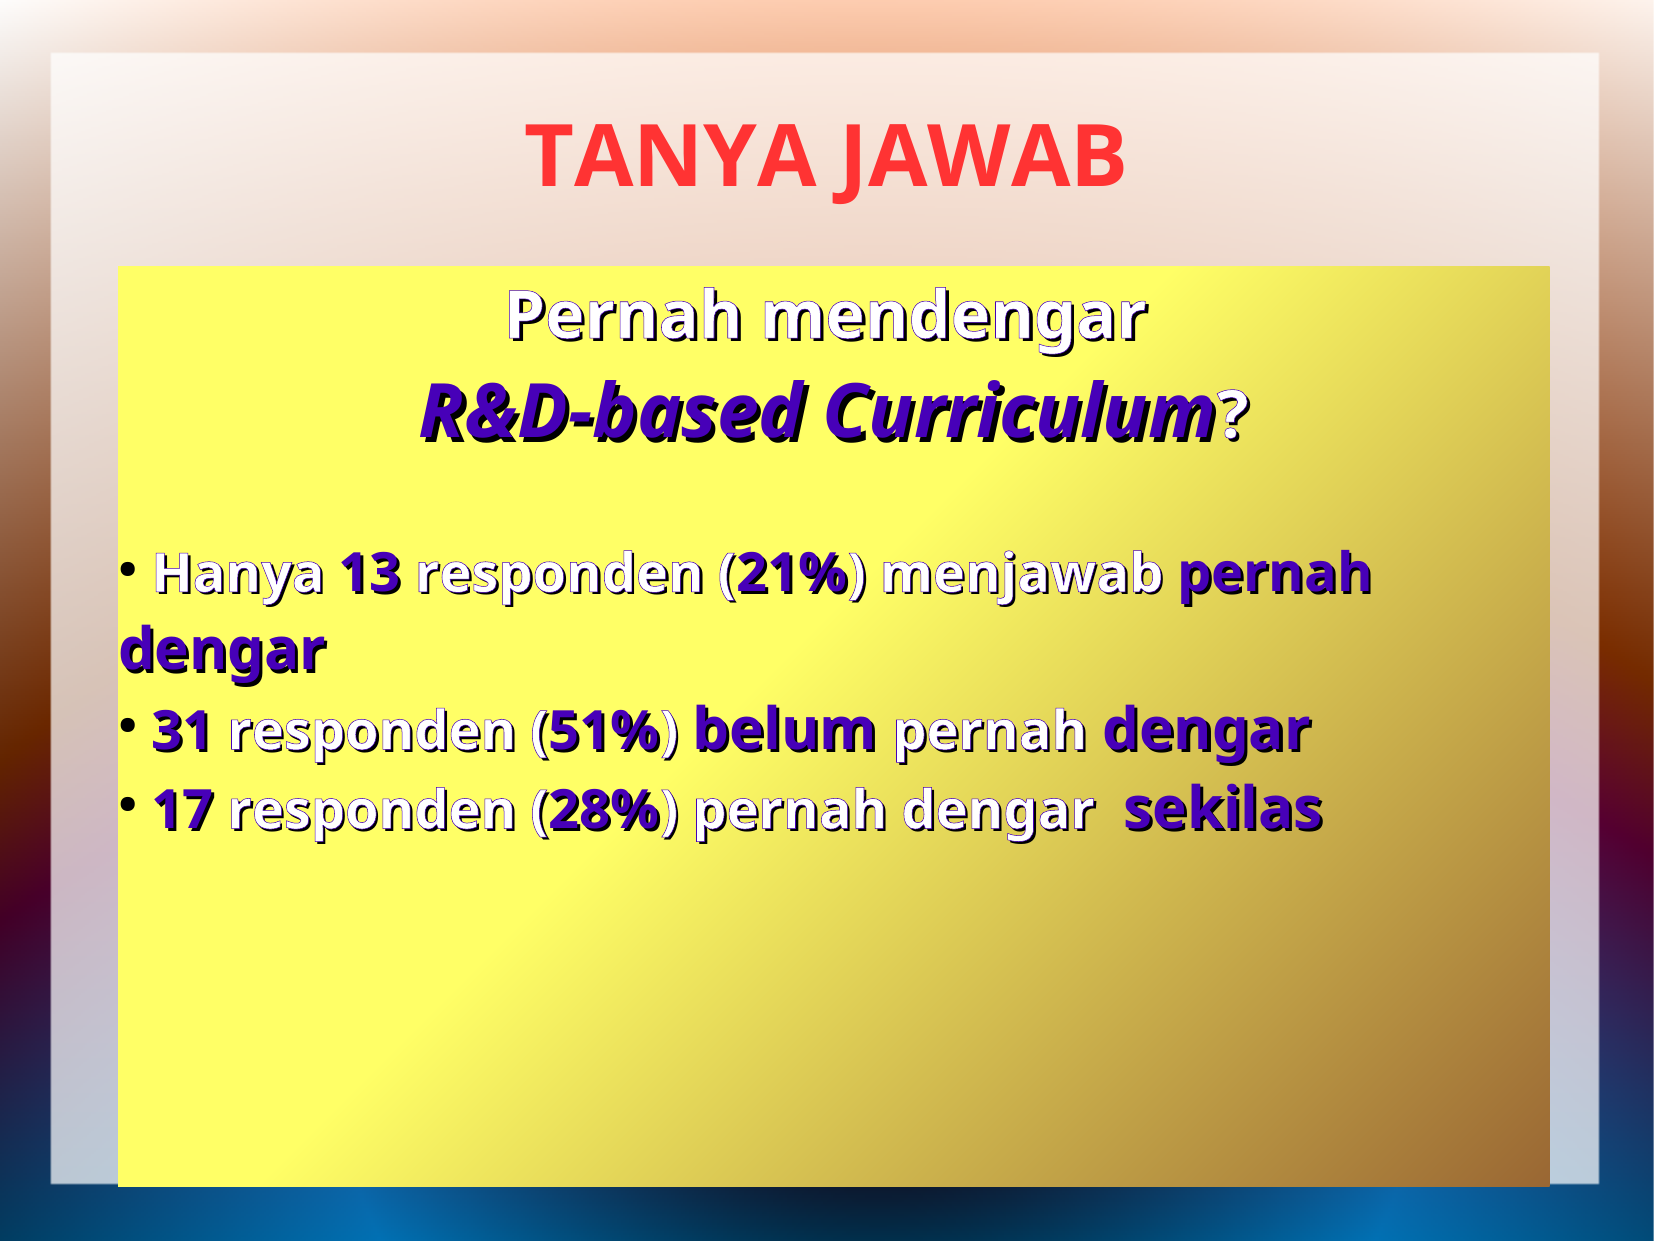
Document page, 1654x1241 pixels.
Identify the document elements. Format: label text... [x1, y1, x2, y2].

picture [0, 0, 1654, 1241]
title TANYA JAWAB [82, 49, 1571, 257]
subtitle Pernah mendengar R&D-based Curriculum? Hanya 13 responden (21%) menjawab pernah dengar 31 responden (51%) belum pernah dengar 17 responden (28%) pernah dengar sekilas [118, 378, 1550, 1075]
